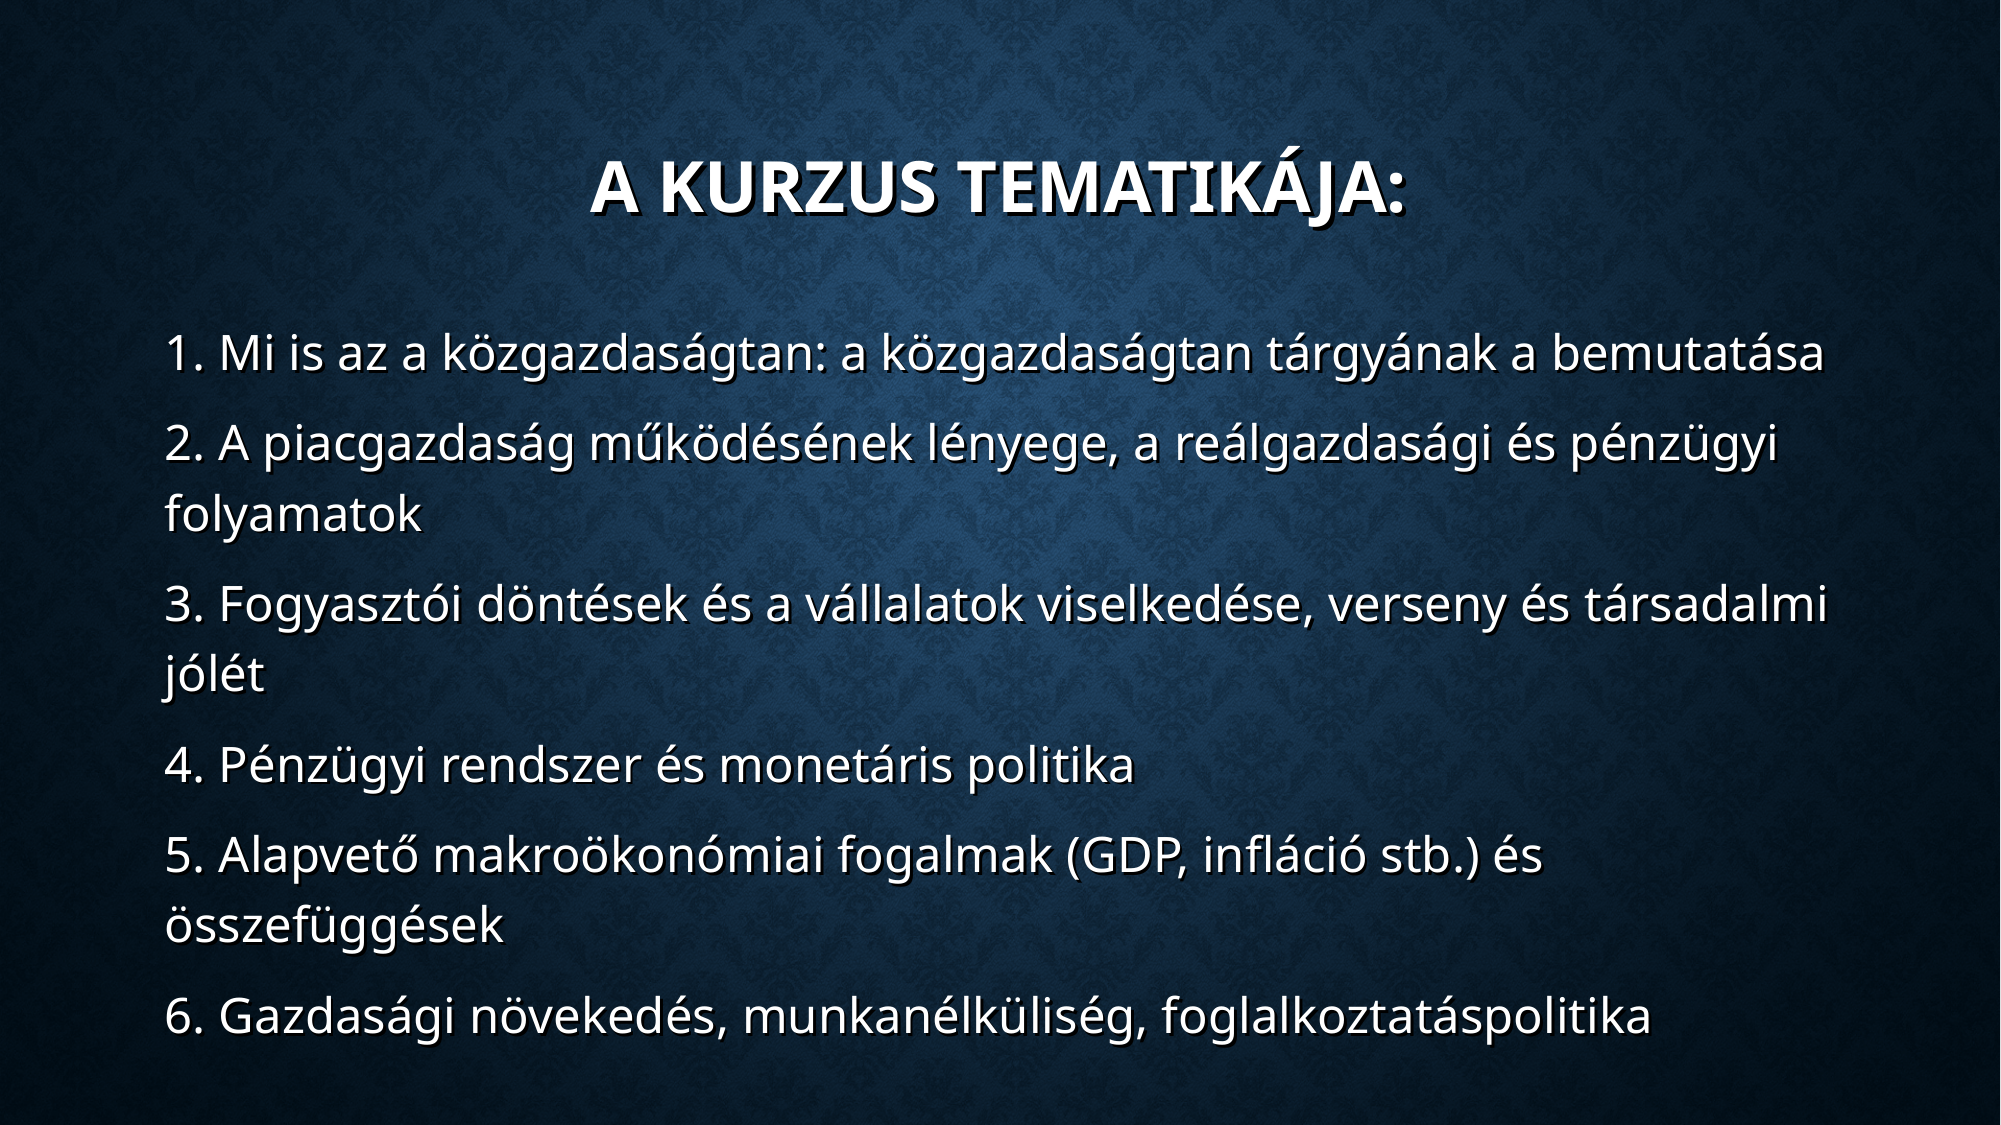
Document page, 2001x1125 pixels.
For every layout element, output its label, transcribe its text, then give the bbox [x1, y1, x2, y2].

title A kurzus tematikája: [149, 99, 1849, 279]
list 1. Mi is az a közgazdaságtan: a közgazdaságtan tárgyának a bemutatása 2. A piacgazdaság működésének lényege, a reálgazdasági és pénzügyi folyamatok 3. Fogyasztói döntések és a vállalatok viselkedése, verseny és társadalmi jólét 4. Pénzügyi rendszer és monetáris politika 5. Alapvető makroökonómiai fogalmak (GDP, infláció stb.) és összefüggések 6. Gazdasági növekedés, munkanélküliség, foglalkoztatáspolitika [149, 302, 1849, 1094]
